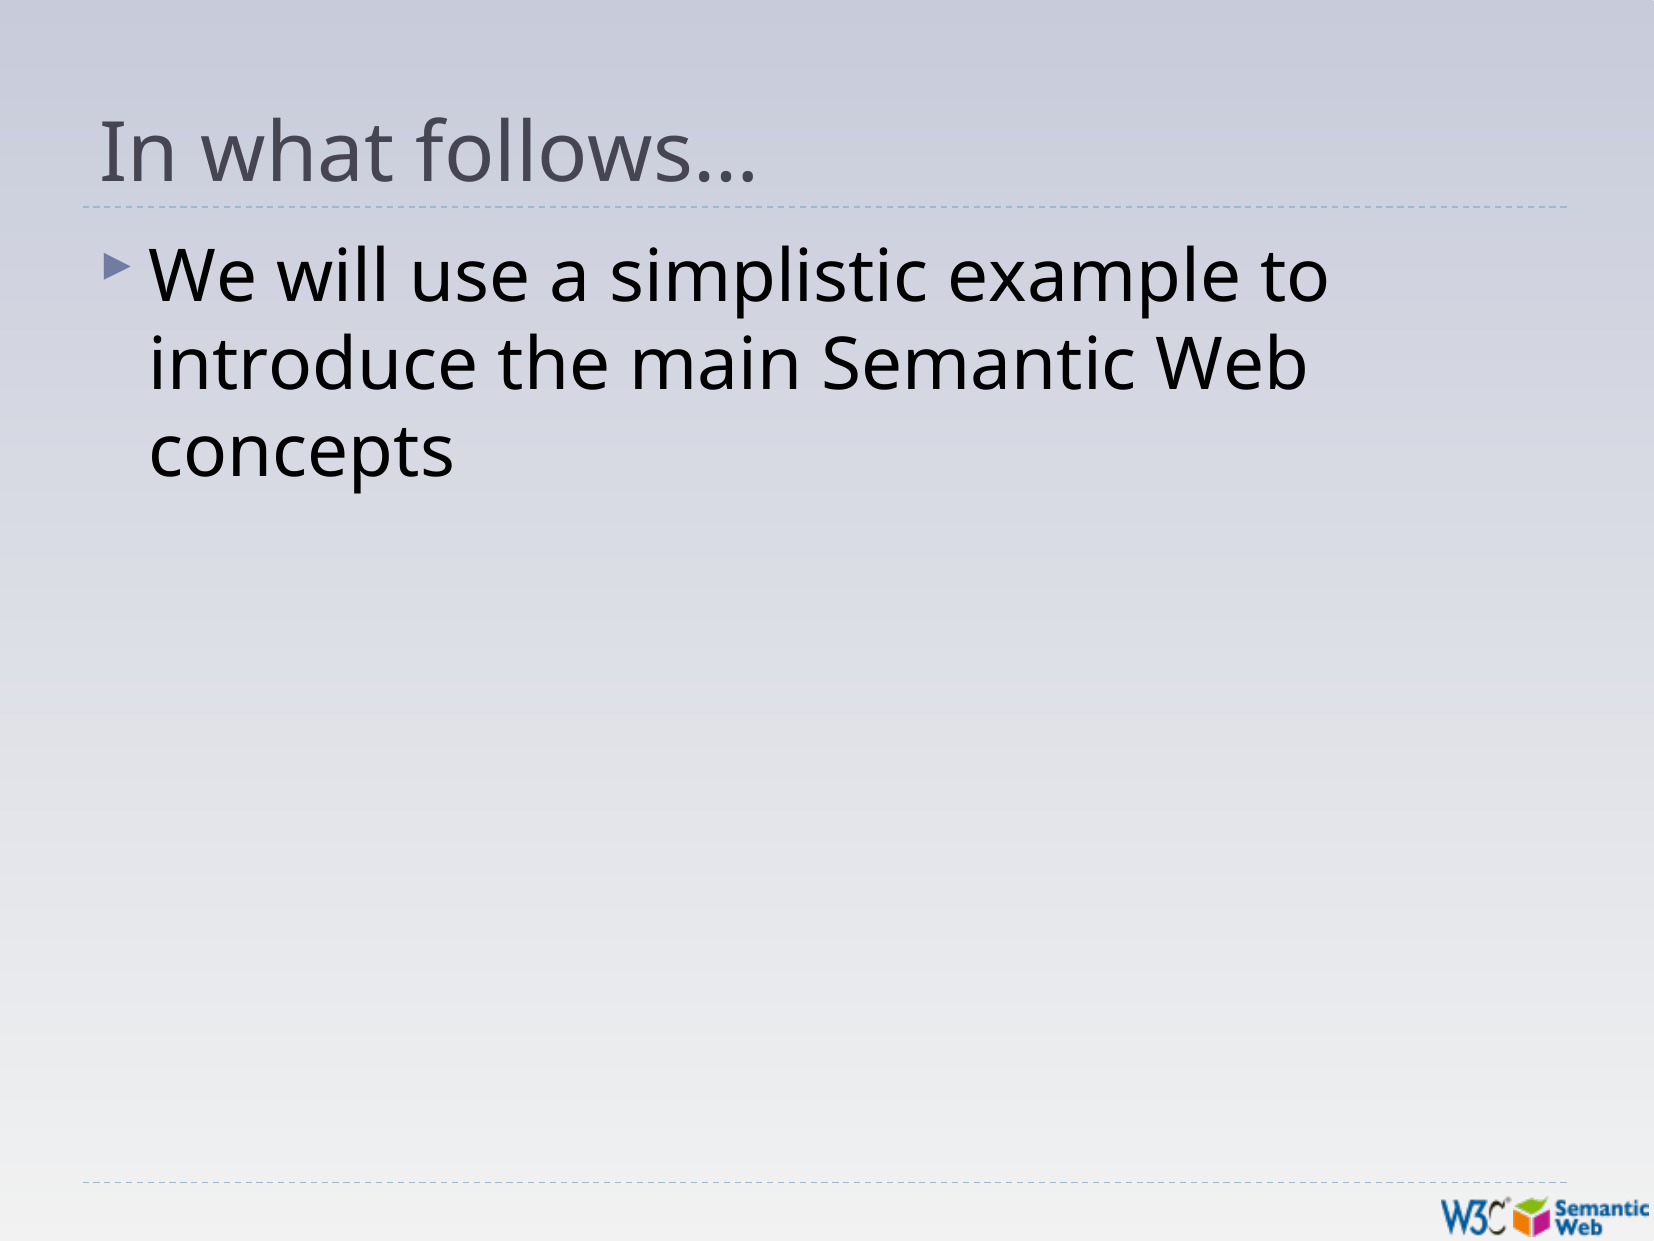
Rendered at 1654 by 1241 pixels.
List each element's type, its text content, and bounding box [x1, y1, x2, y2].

picture [1441, 1195, 1649, 1237]
list We will use a simplistic example to introduce the main Semantic Web concepts [82, 220, 1572, 1114]
title In what follows… [82, 27, 1572, 207]
